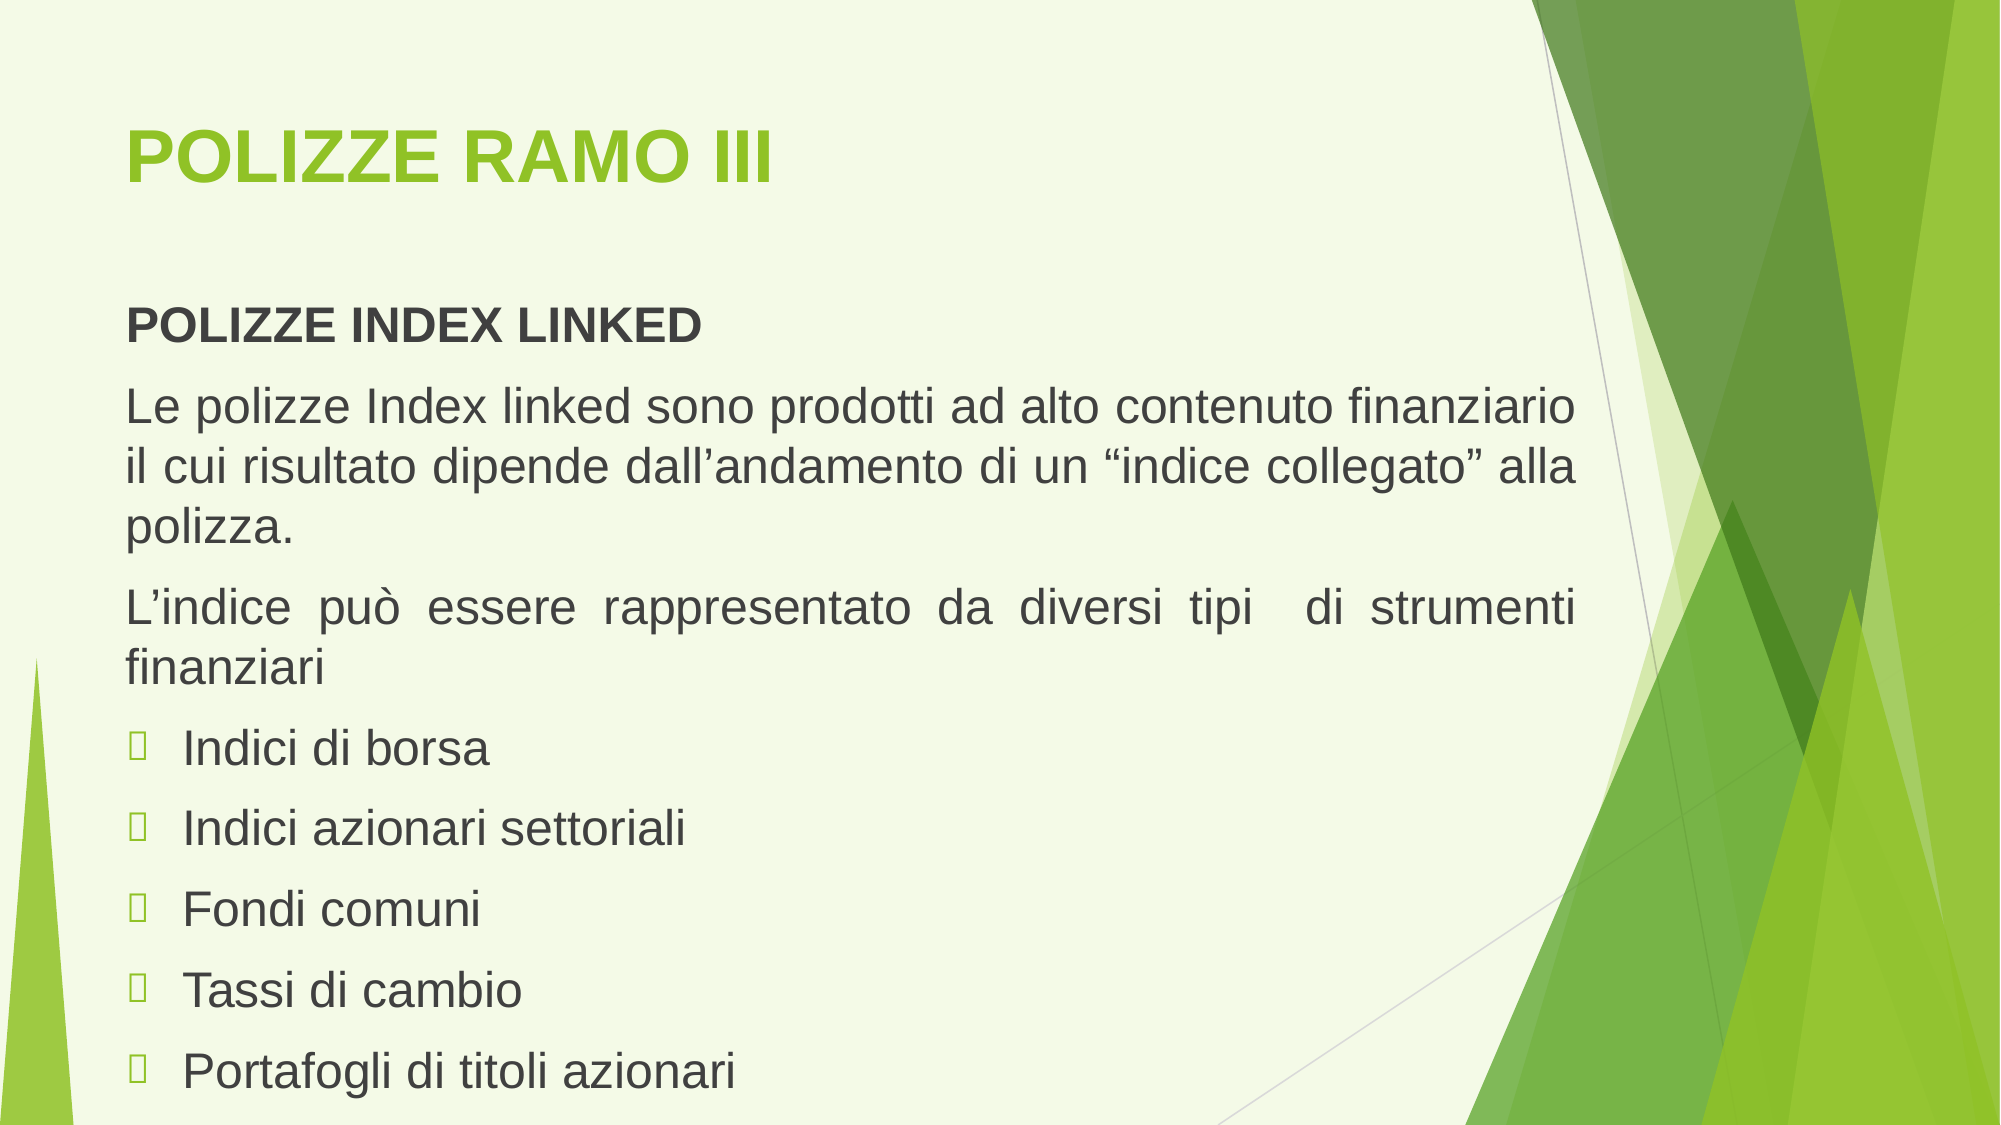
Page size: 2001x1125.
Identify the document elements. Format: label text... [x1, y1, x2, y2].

title POLIZZE RAMO III [111, 99, 1522, 285]
list POLIZZE INDEX LINKED Le polizze Index linked sono prodotti ad alto contenuto finanziario il cui risultato dipende dall’andamento di un “indice collegato” alla polizza. L’indice può essere rappresentato da diversi tipi di strumenti finanziari Indici di borsa Indici azionari settoriali Fondi comuni Tassi di cambio Portafogli di titoli azionari [111, 285, 1592, 981]
